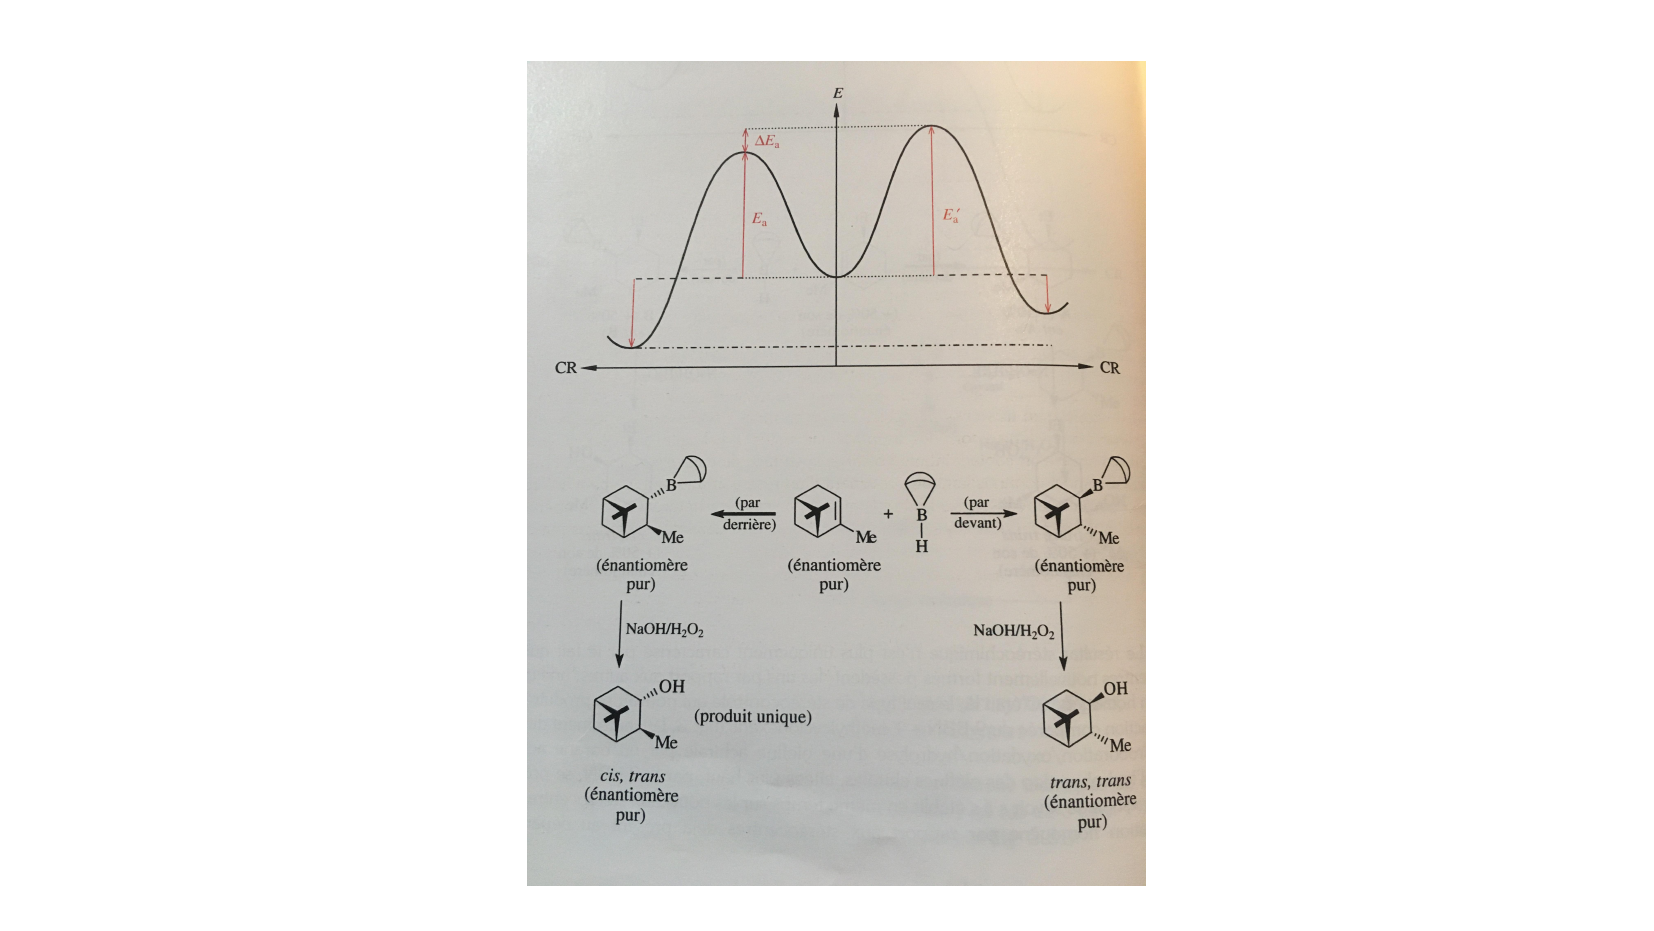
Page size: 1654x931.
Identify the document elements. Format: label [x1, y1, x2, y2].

picture [527, 61, 1146, 886]
